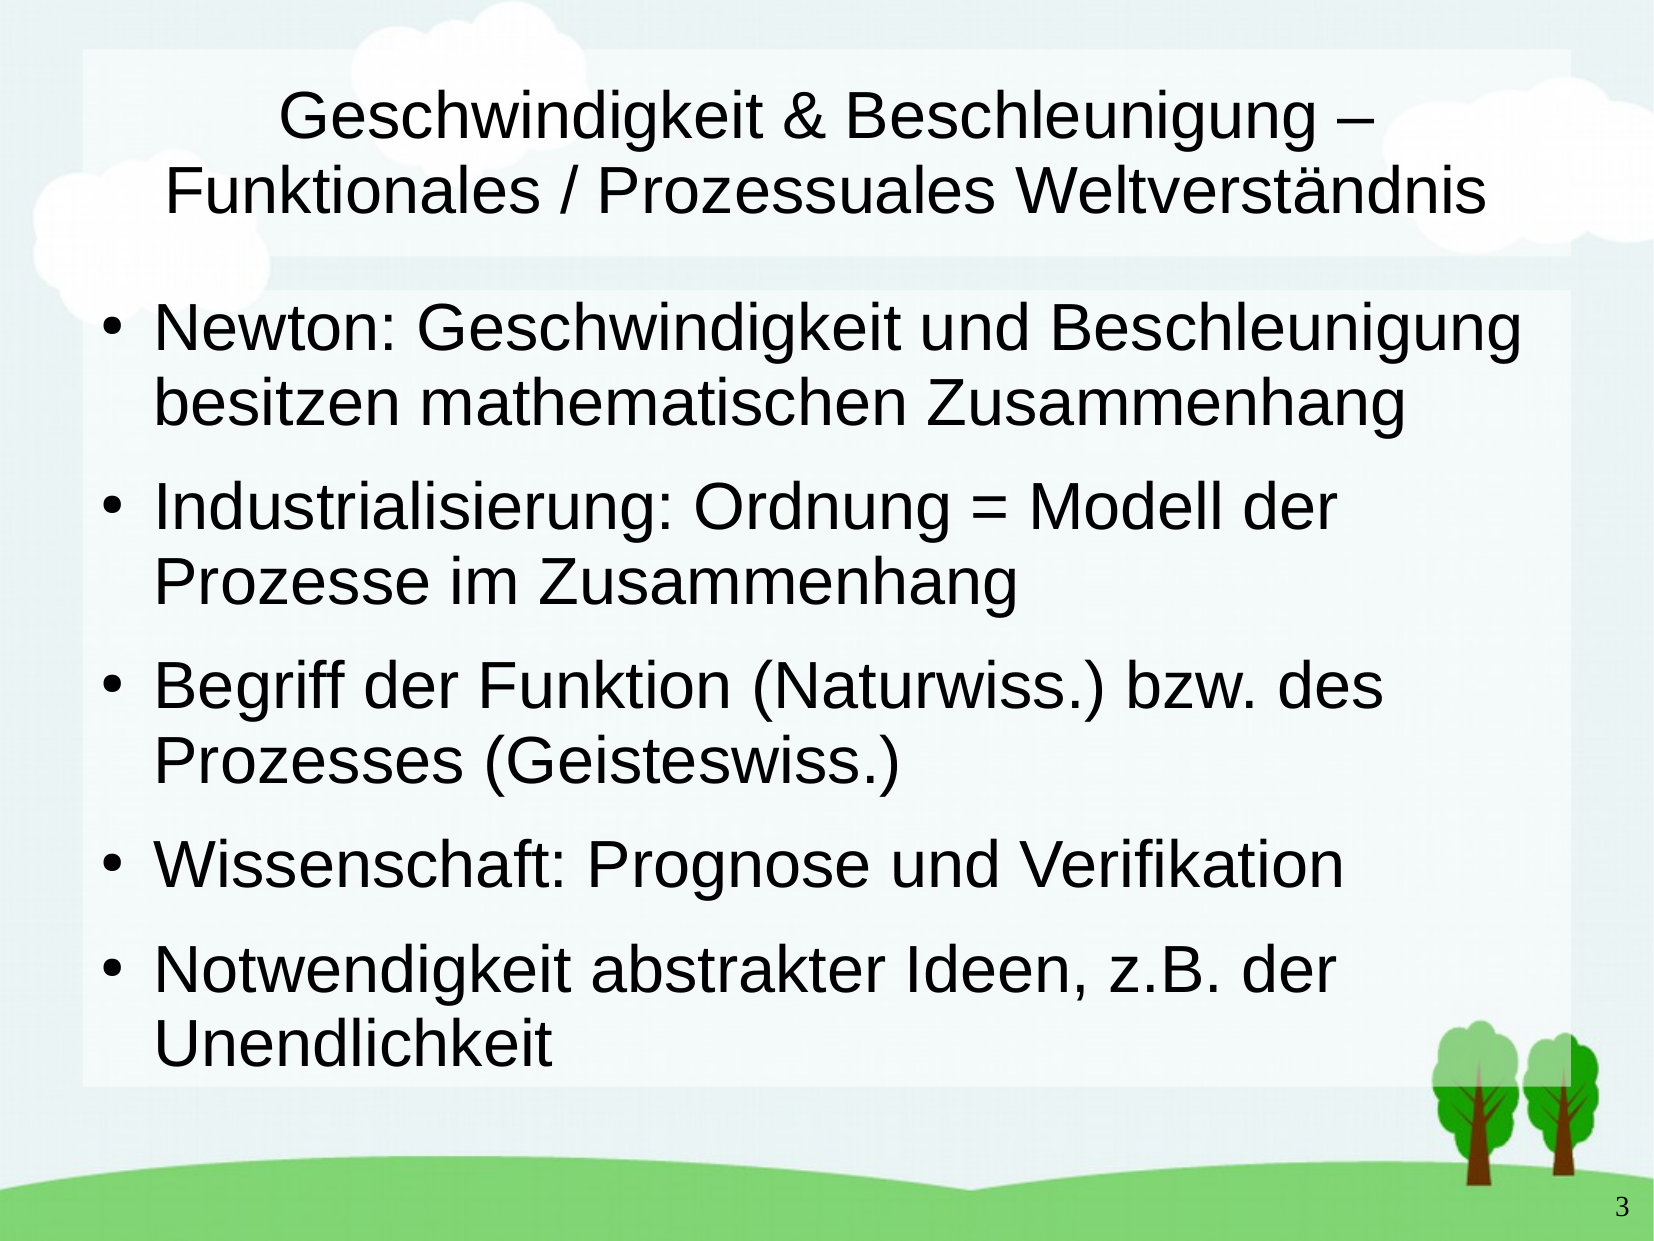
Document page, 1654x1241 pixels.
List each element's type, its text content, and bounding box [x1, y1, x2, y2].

list Newton: Geschwindigkeit und Beschleunigung besitzen mathematischen Zusammenhang Industrialisierung: Ordnung = Modell der Prozesse im Zusammenhang Begriff der Funktion (Naturwiss.) bzw. des Prozesses (Geisteswiss.) Wissenschaft: Prognose und Verifikation Notwendigkeit abstrakter Ideen, z.B. der Unendlichkeit [82, 290, 1571, 1087]
title Geschwindigkeit & Beschleunigung – Funktionales / Prozessuales Weltverständnis [82, 49, 1571, 257]
picture [0, 0, 1654, 1241]
